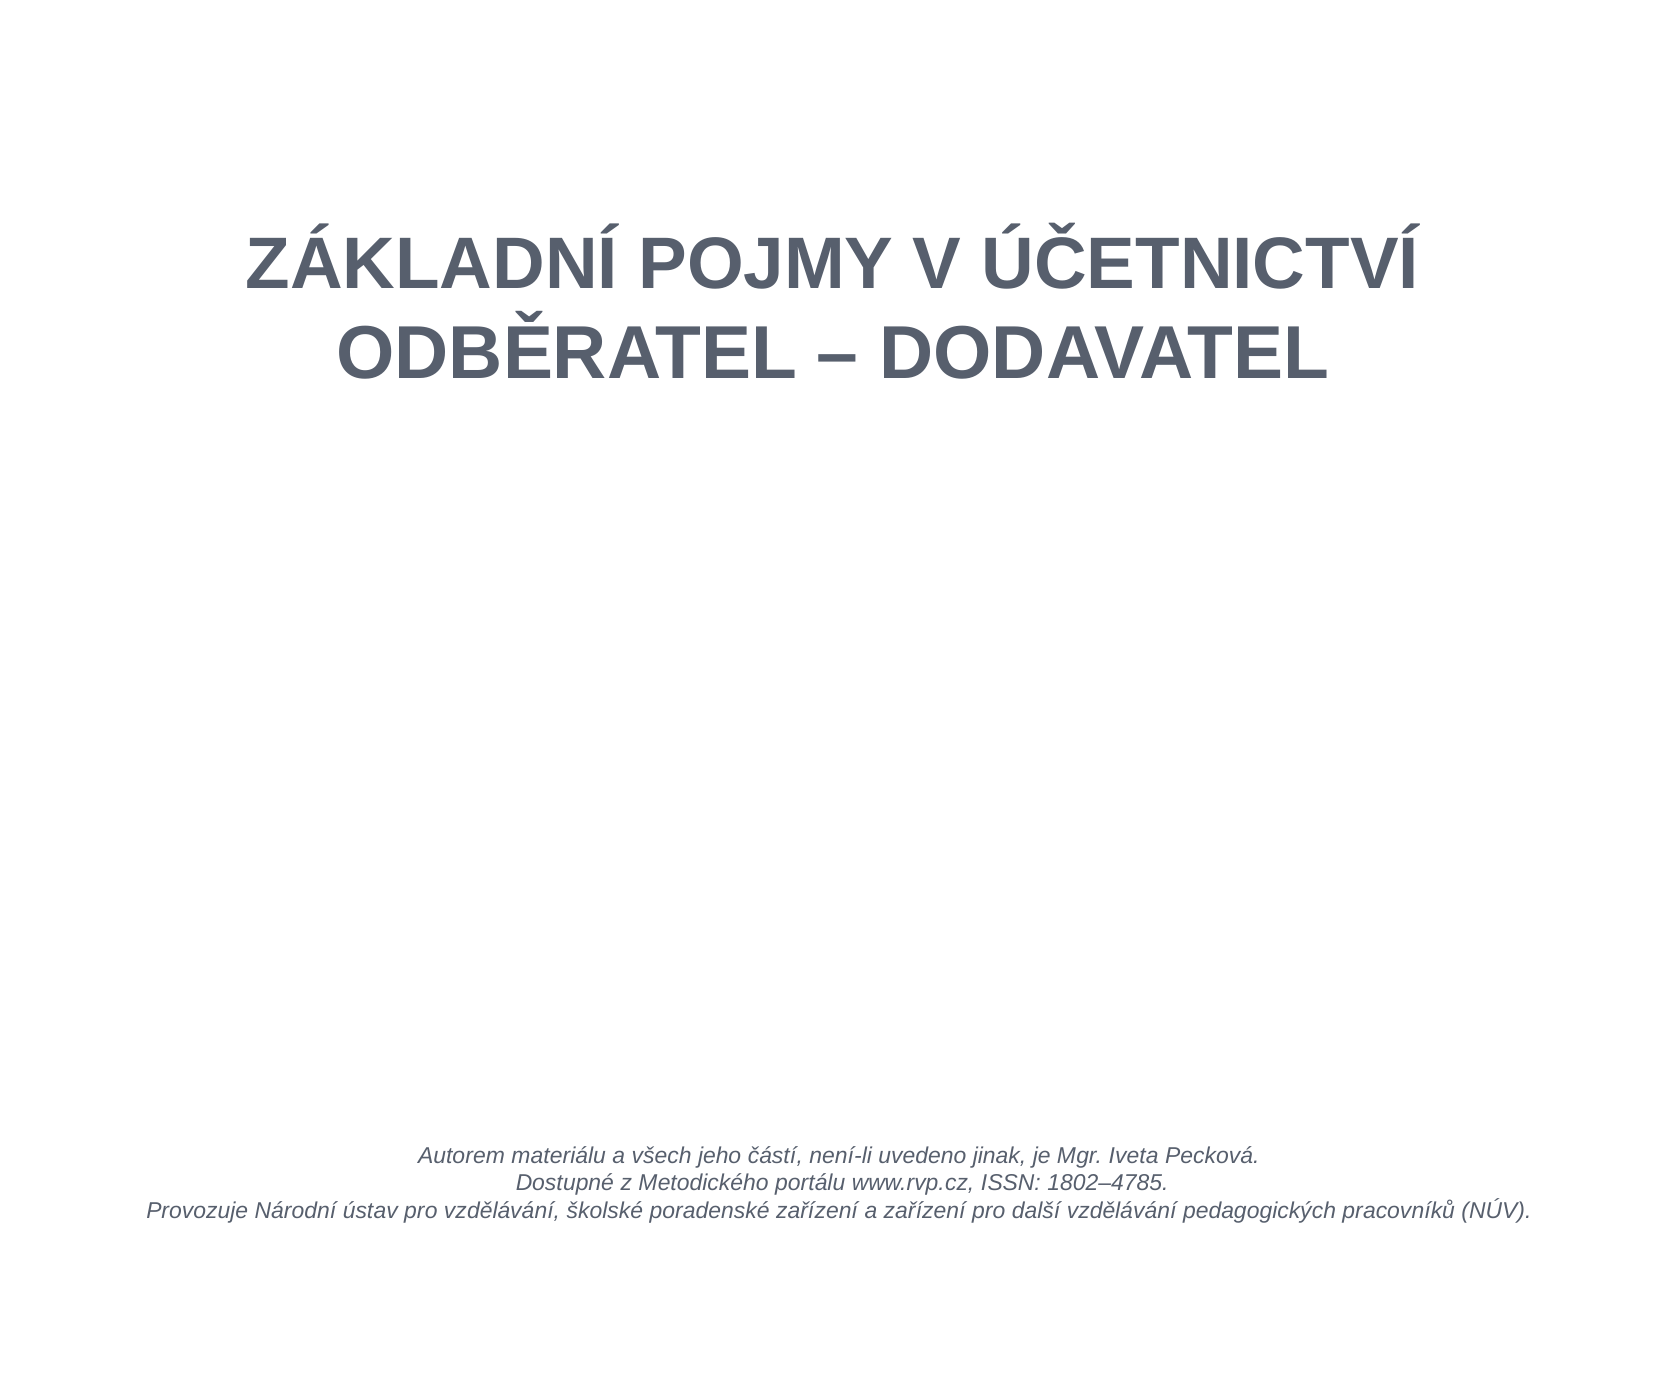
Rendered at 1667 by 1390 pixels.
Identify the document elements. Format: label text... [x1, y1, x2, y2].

text_box Autorem materiálu a všech jeho částí, není-li uvedeno jinak, je Mgr. Iveta Pecková. Dostupné z Metodického portálu www.rvp.cz, ISSN: 1802–4785. Provozuje Národní ústav pro vzdělávání, školské poradenské zařízení a zařízení pro další vzdělávání pedagogických pracovníků (NÚV). [30, 1131, 1649, 1287]
title ZÁKLADNÍ POJMY V ÚČETNICTVÍ ODBĚRATEL – DODAVATEL [124, 104, 1542, 403]
